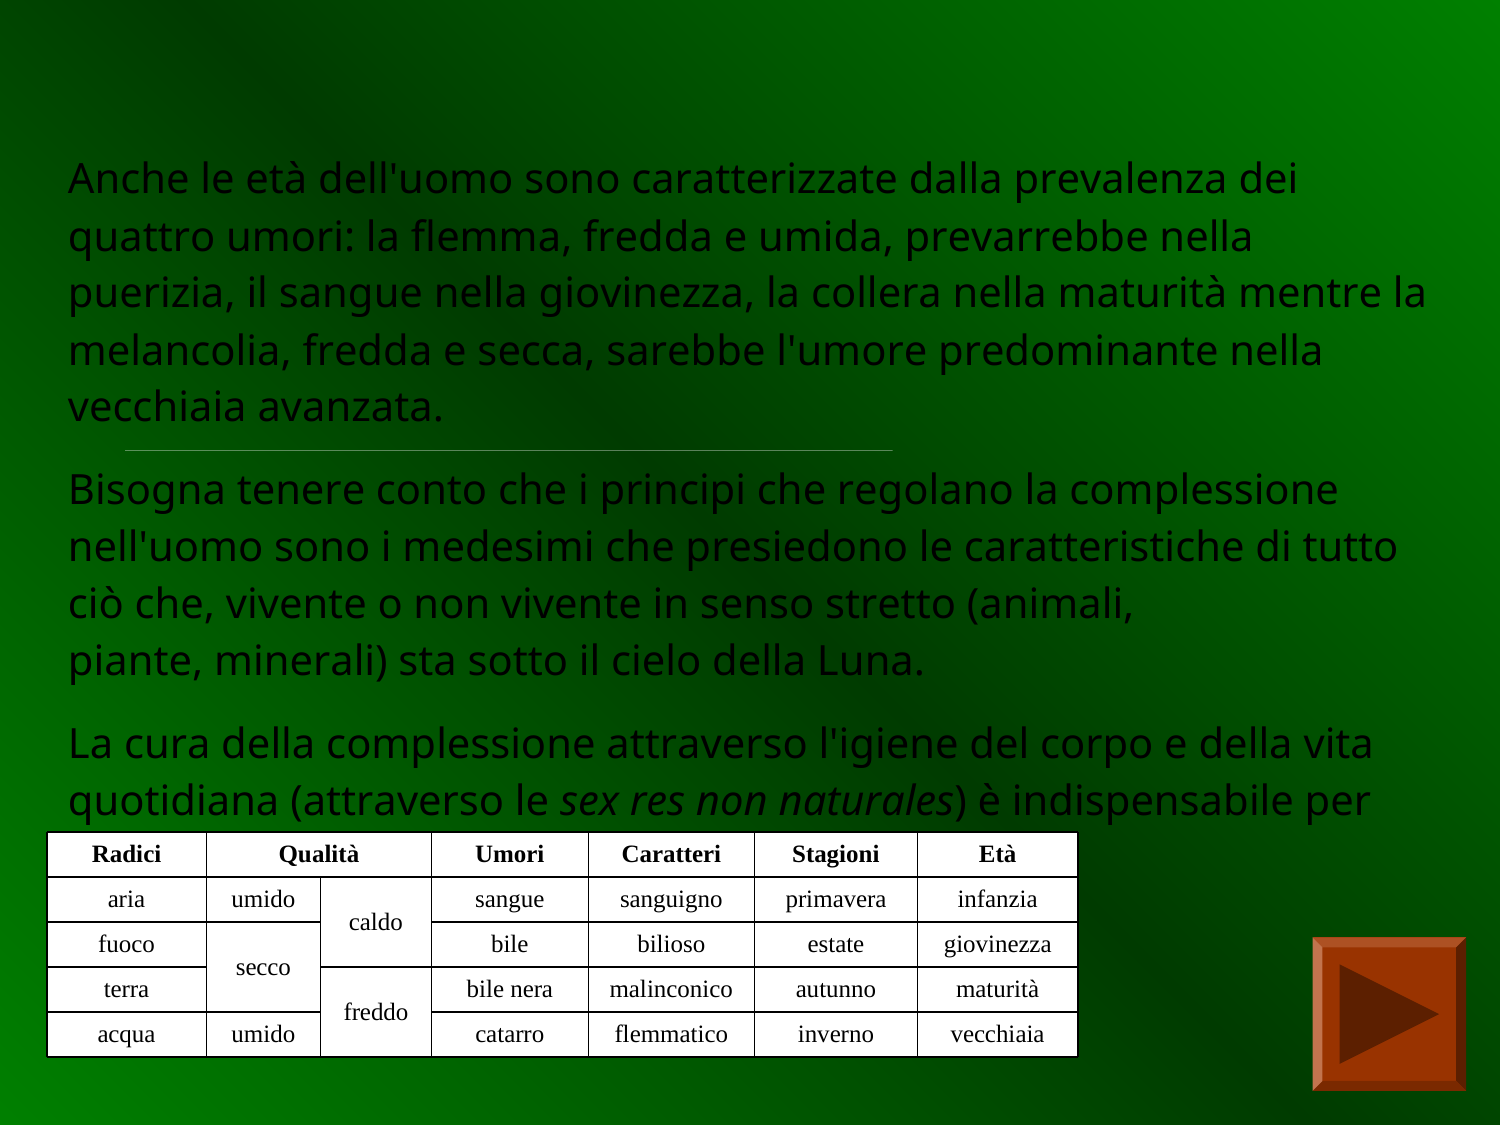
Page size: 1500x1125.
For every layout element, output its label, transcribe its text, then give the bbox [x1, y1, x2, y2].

text_box maturità [918, 968, 1077, 1011]
text_box fuoco [48, 923, 206, 966]
text_box sanguigno [589, 878, 754, 921]
text_box [1314, 937, 1467, 1091]
text_box Umori [432, 833, 588, 876]
text_box Stagioni [755, 833, 917, 876]
text_box Qualità [207, 833, 431, 876]
text_box Caratteri [589, 833, 754, 876]
text_box inverno [755, 1013, 917, 1056]
text_box bile nera [432, 968, 588, 1011]
text_box umido [207, 878, 320, 921]
text_box Anche le età dell'uomo sono caratterizzate dalla prevalenza dei quattro umori: la flemma, fredda e umida, prevarrebbe nella puerizia, il sangue nella giovinezza, la collera nella maturità mentre la melancolia, fredda e secca, sarebbe l'umore predominante nella vecchiaia avanzata. Bisogna tenere conto che i principi che regolano la complessione nell'uomo sono i medesimi che presiedono le caratteristiche di tutto ciò che, vivente o non vivente in senso stretto (animali, piante, minerali) sta sotto il cielo della Luna. La cura della complessione attraverso l'igiene del corpo e della vita quotidiana (attraverso le sex res non naturales) è indispensabile per il mantenimento della buona salute. [53, 58, 1447, 893]
text_box aria [48, 878, 206, 921]
text_box giovinezza [918, 923, 1077, 966]
text_box caldo [321, 878, 431, 966]
text_box primavera [755, 878, 917, 921]
text_box bilioso [589, 923, 754, 966]
text_box flemmatico [589, 1013, 754, 1056]
text_box Radici [48, 833, 206, 876]
text_box acqua [48, 1013, 206, 1056]
text_box sangue [432, 878, 588, 921]
text_box terra [48, 968, 206, 1011]
text_box umido [207, 1013, 320, 1056]
text_box autunno [755, 968, 917, 1011]
text_box bile [432, 923, 588, 966]
text_box infanzia [918, 878, 1077, 921]
text_box catarro [432, 1013, 588, 1056]
text_box malinconico [589, 968, 754, 1011]
text_box estate [755, 923, 917, 966]
text_box secco [207, 923, 320, 1011]
text_box Età [918, 833, 1077, 876]
text_box vecchiaia [918, 1013, 1077, 1056]
text_box freddo [321, 968, 431, 1056]
